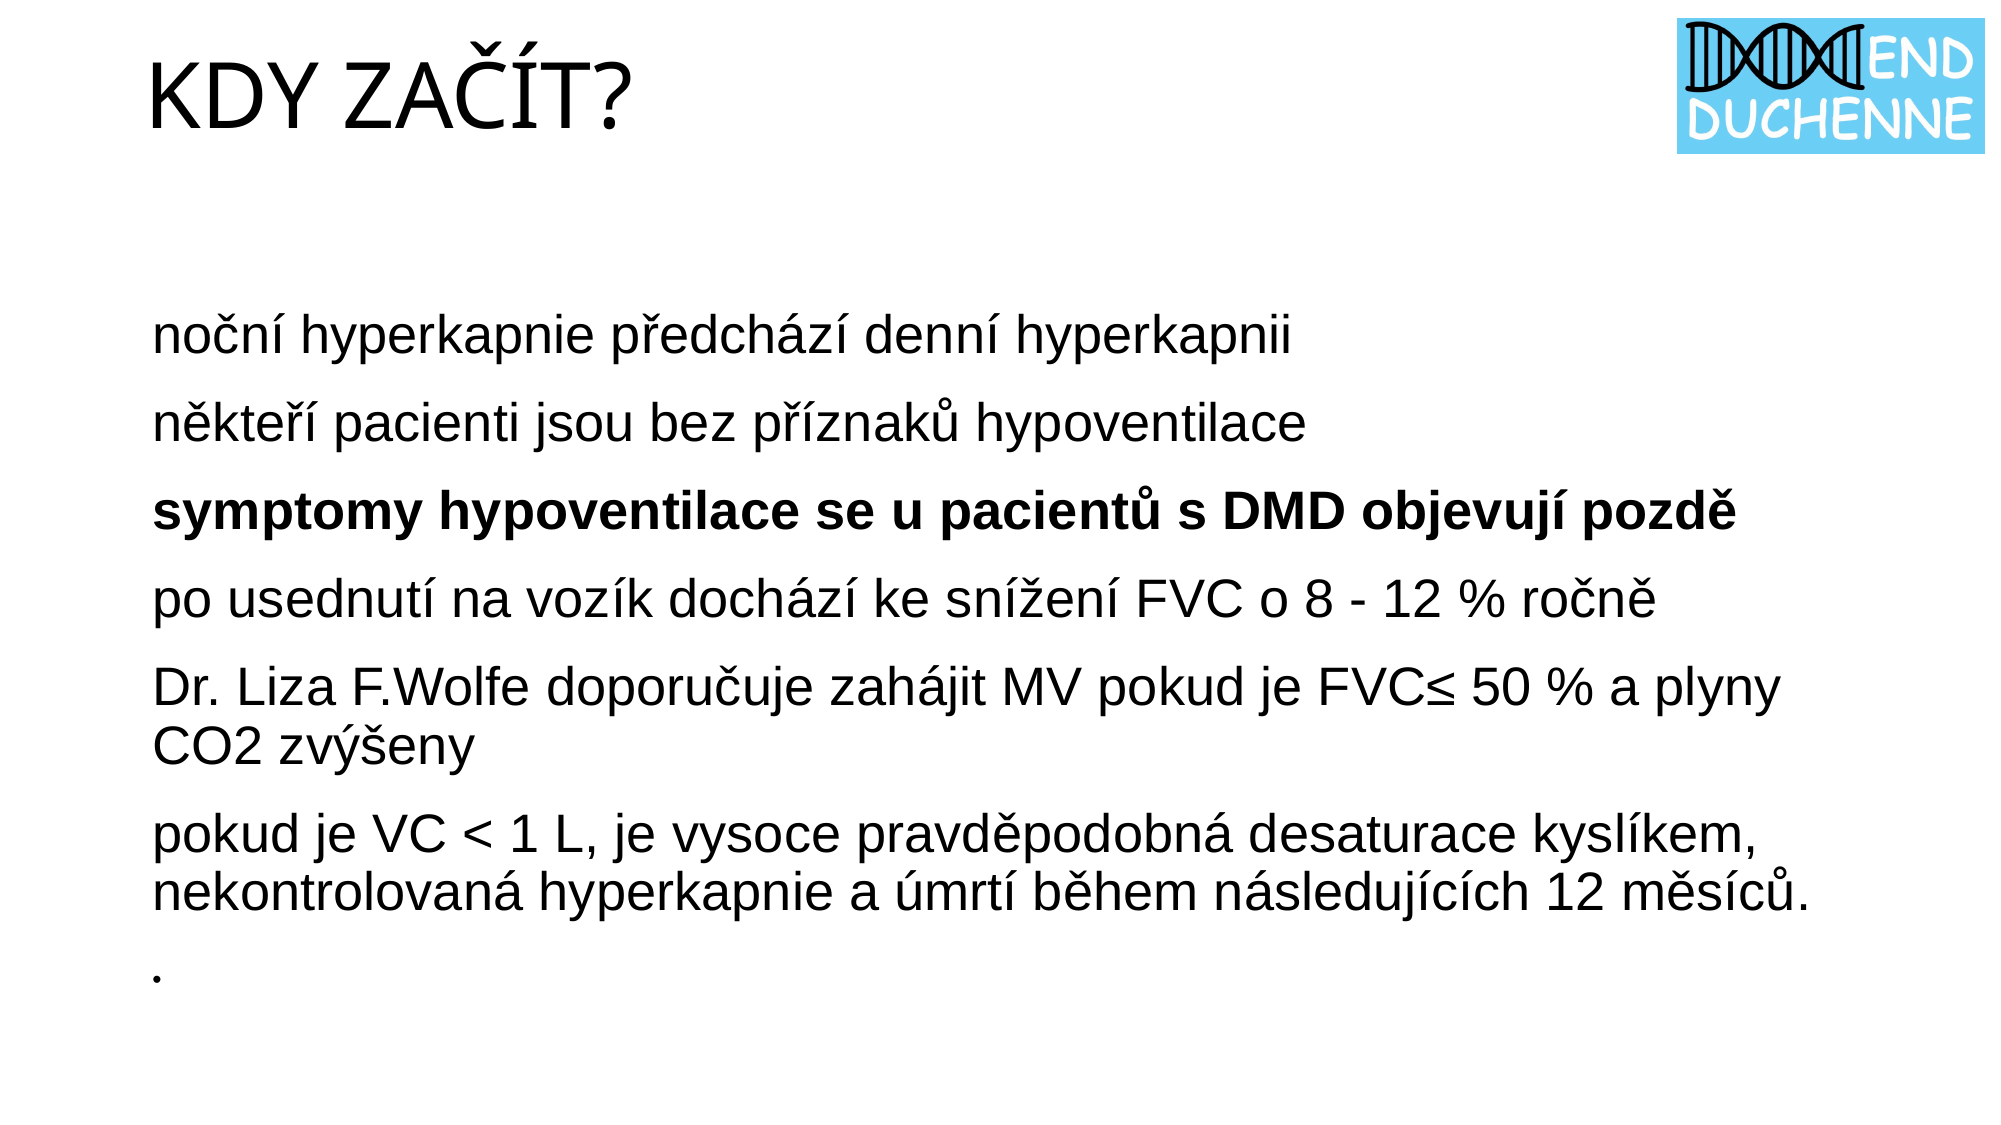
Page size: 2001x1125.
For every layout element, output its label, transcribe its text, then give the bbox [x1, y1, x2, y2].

list noční hyperkapnie předchází denní hyperkapnii někteří pacienti jsou bez příznaků hypoventilace symptomy hypoventilace se u pacientů s DMD objevují pozdě po usednutí na vozík dochází ke snížení FVC o 8 - 12 % ročně Dr. Liza F.Wolfe doporučuje zahájit MV pokud je FVC≤ 50 % a plyny CO2 zvýšeny pokud je VC < 1 L, je vysoce pravděpodobná desaturace kyslíkem, nekontrolovaná hyperkapnie a úmrtí během následujících 12 měsíců. [137, 299, 1863, 1014]
picture [1677, 18, 1985, 154]
title KDY ZAČÍT? [129, 42, 1855, 260]
